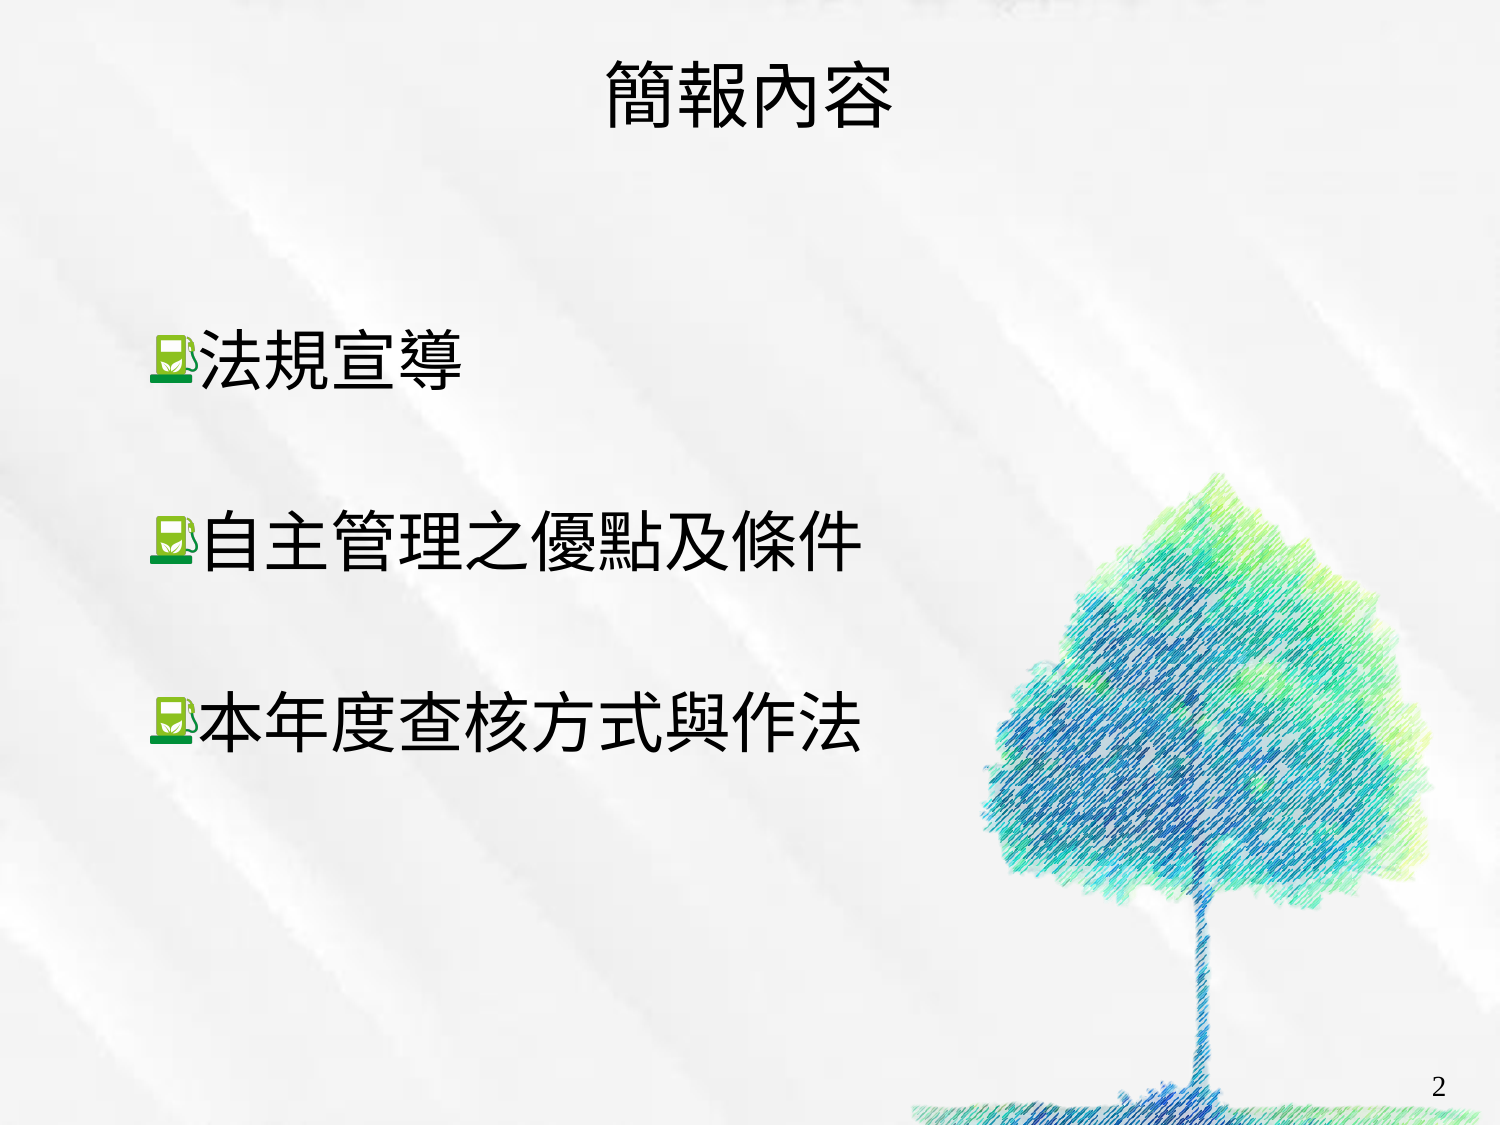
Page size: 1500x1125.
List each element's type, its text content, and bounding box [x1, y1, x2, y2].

picture [0, 0, 1500, 1125]
list 法規宣導 自主管理之優點及條件 本年度查核方式與作法 [135, 231, 990, 902]
title 簡報內容 [165, 42, 1335, 155]
